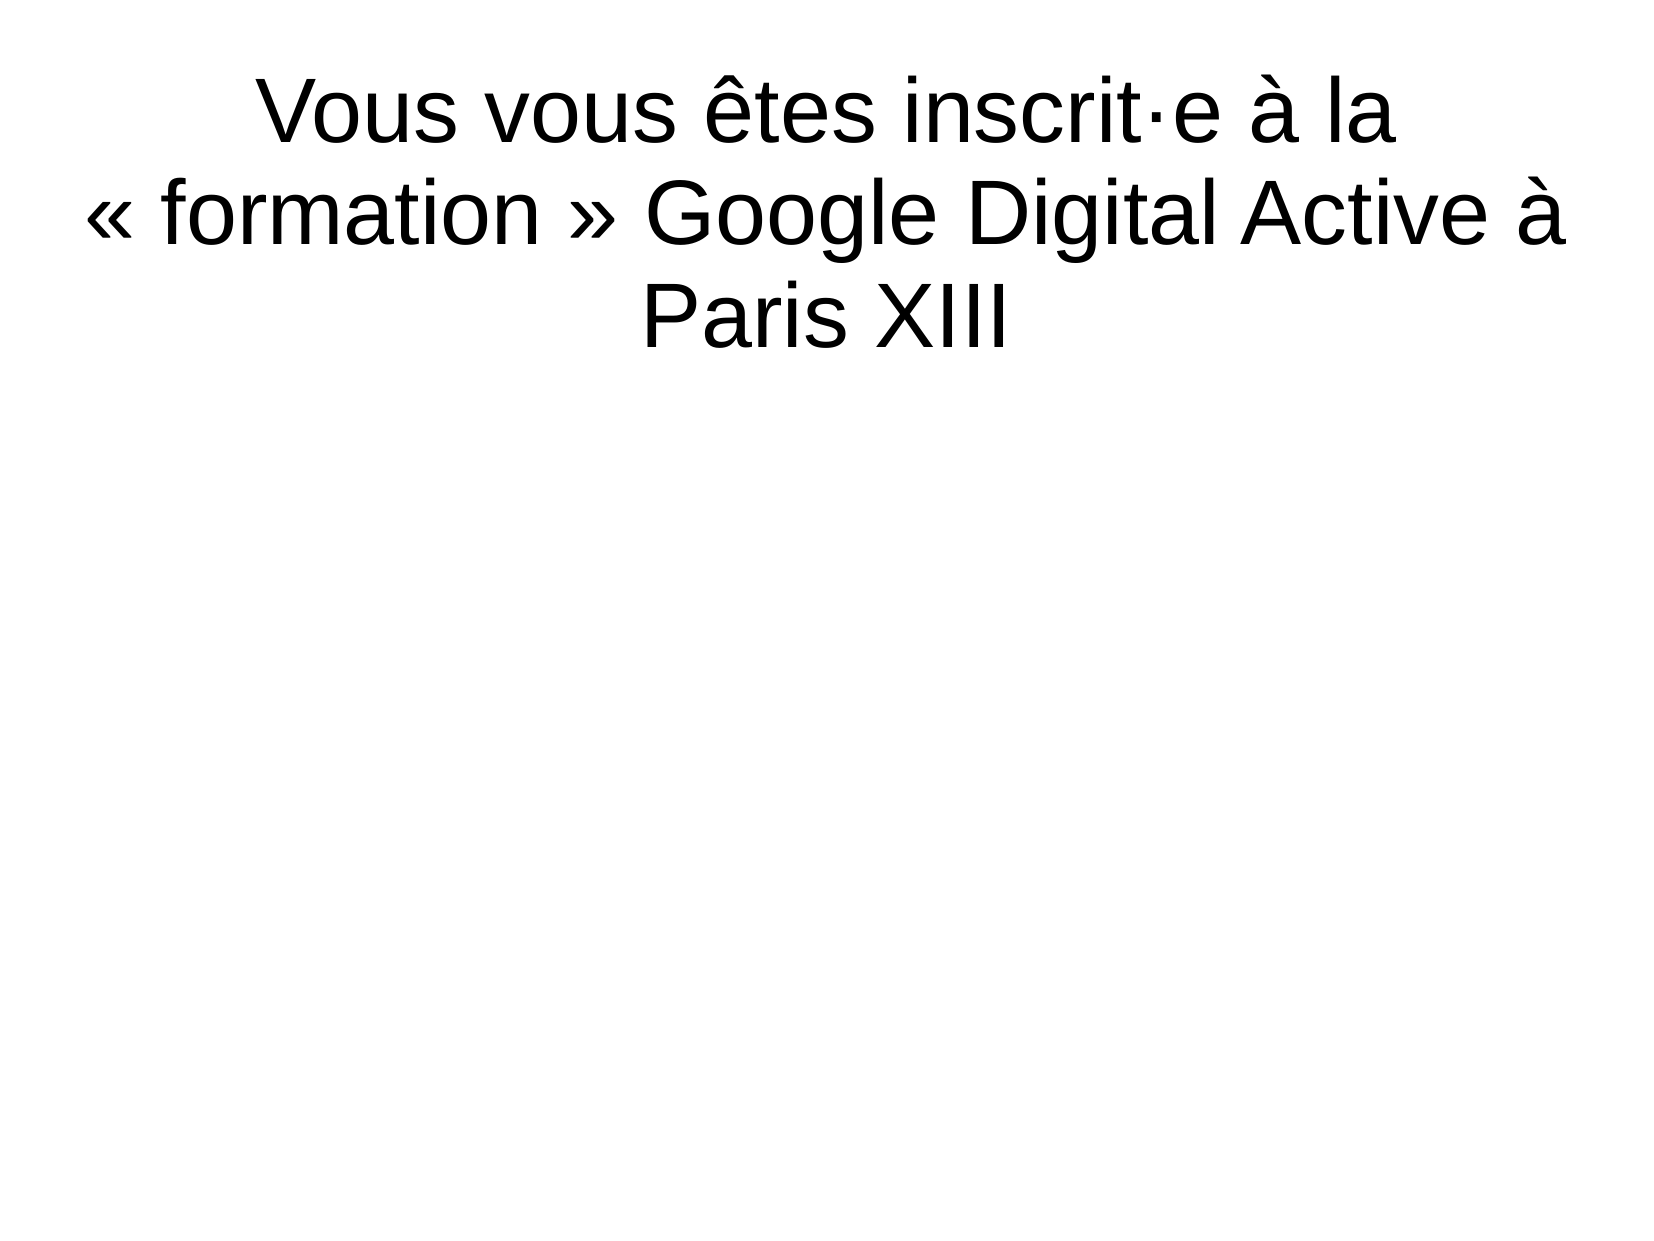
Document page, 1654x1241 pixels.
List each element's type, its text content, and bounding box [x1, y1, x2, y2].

title Vous vous êtes inscrit·e à la « formation » Google Digital Active à Paris XIII [82, 59, 1571, 367]
